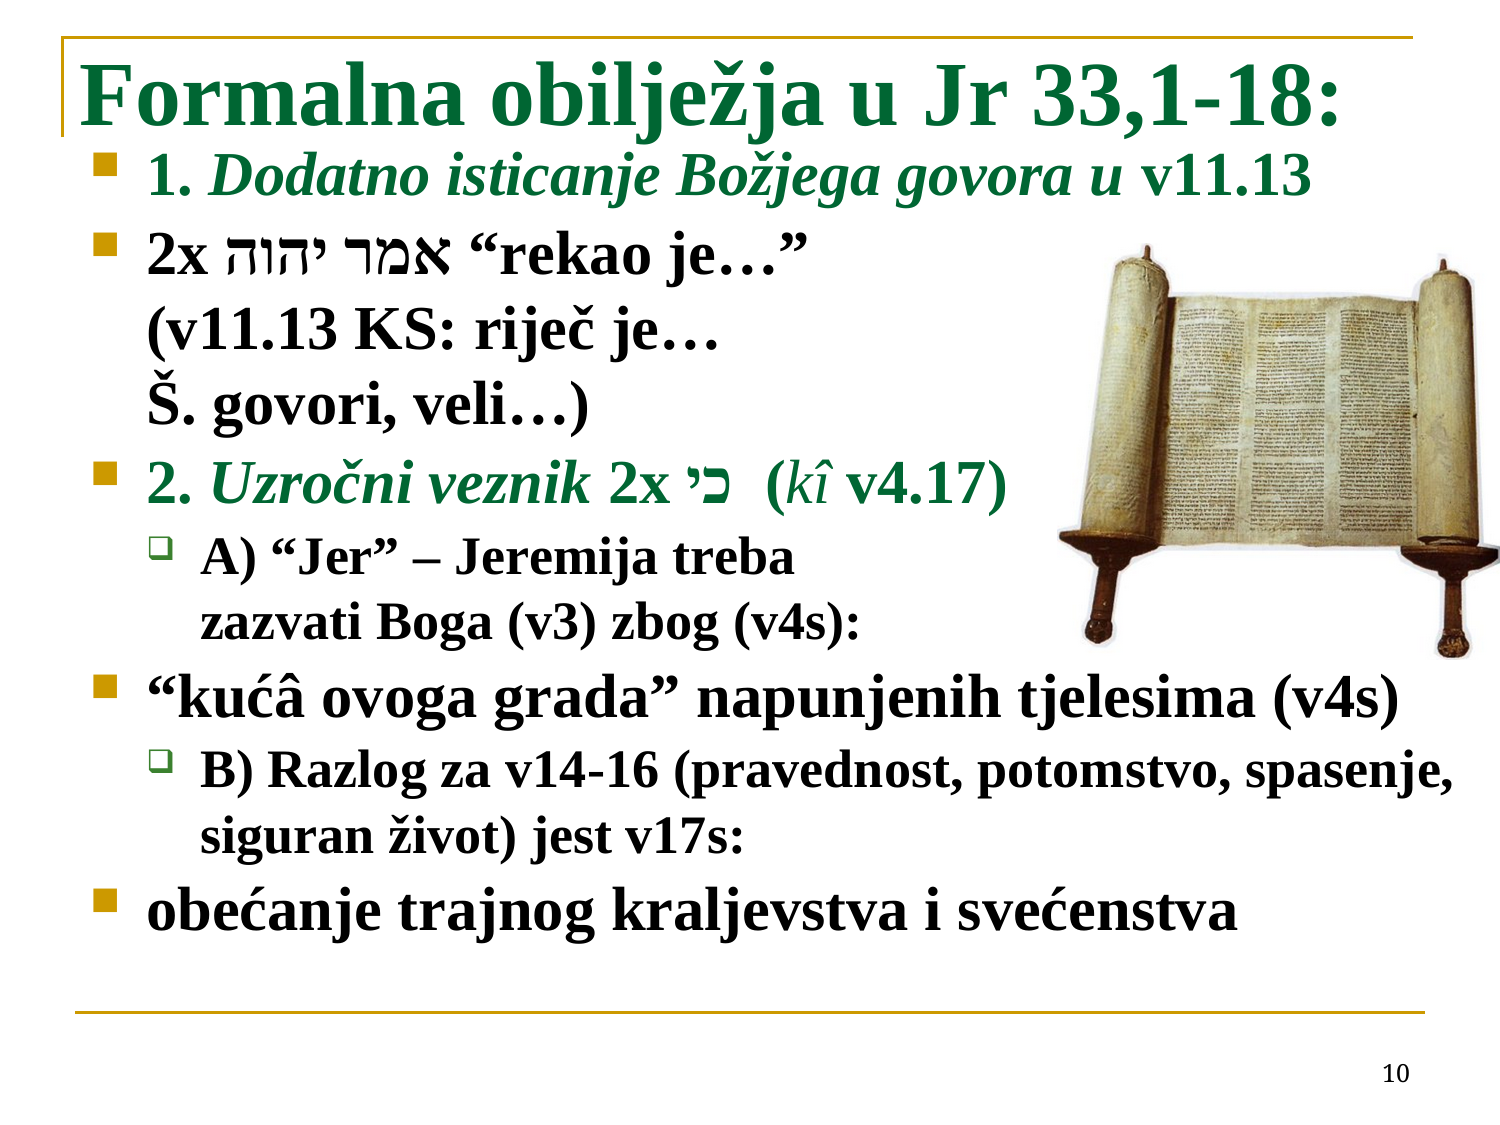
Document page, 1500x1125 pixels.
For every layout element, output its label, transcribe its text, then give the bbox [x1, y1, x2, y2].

title Formalna obilježja u Jr 33,1-18: [64, 26, 1415, 126]
list 1. Dodatno isticanje Božjega govora u v11.13 2x אמר יהוה “rekao je…” (v11.13 KS: riječ je… Š. govori, veli…) 2. Uzročni veznik 2x כי (kî v4.17) A) “Jer” – Jeremija treba zazvati Boga (v3) zbog (v4s): “kućâ ovoga grada” napunjenih tjelesima (v4s) B) Razlog za v14-16 (pravednost, potomstvo, spasenje, siguran život) jest v17s: obećanje trajnog kraljevstva i svećenstva [75, 125, 1500, 1006]
text_box <number> [1074, 1024, 1426, 1100]
picture [1057, 243, 1500, 660]
